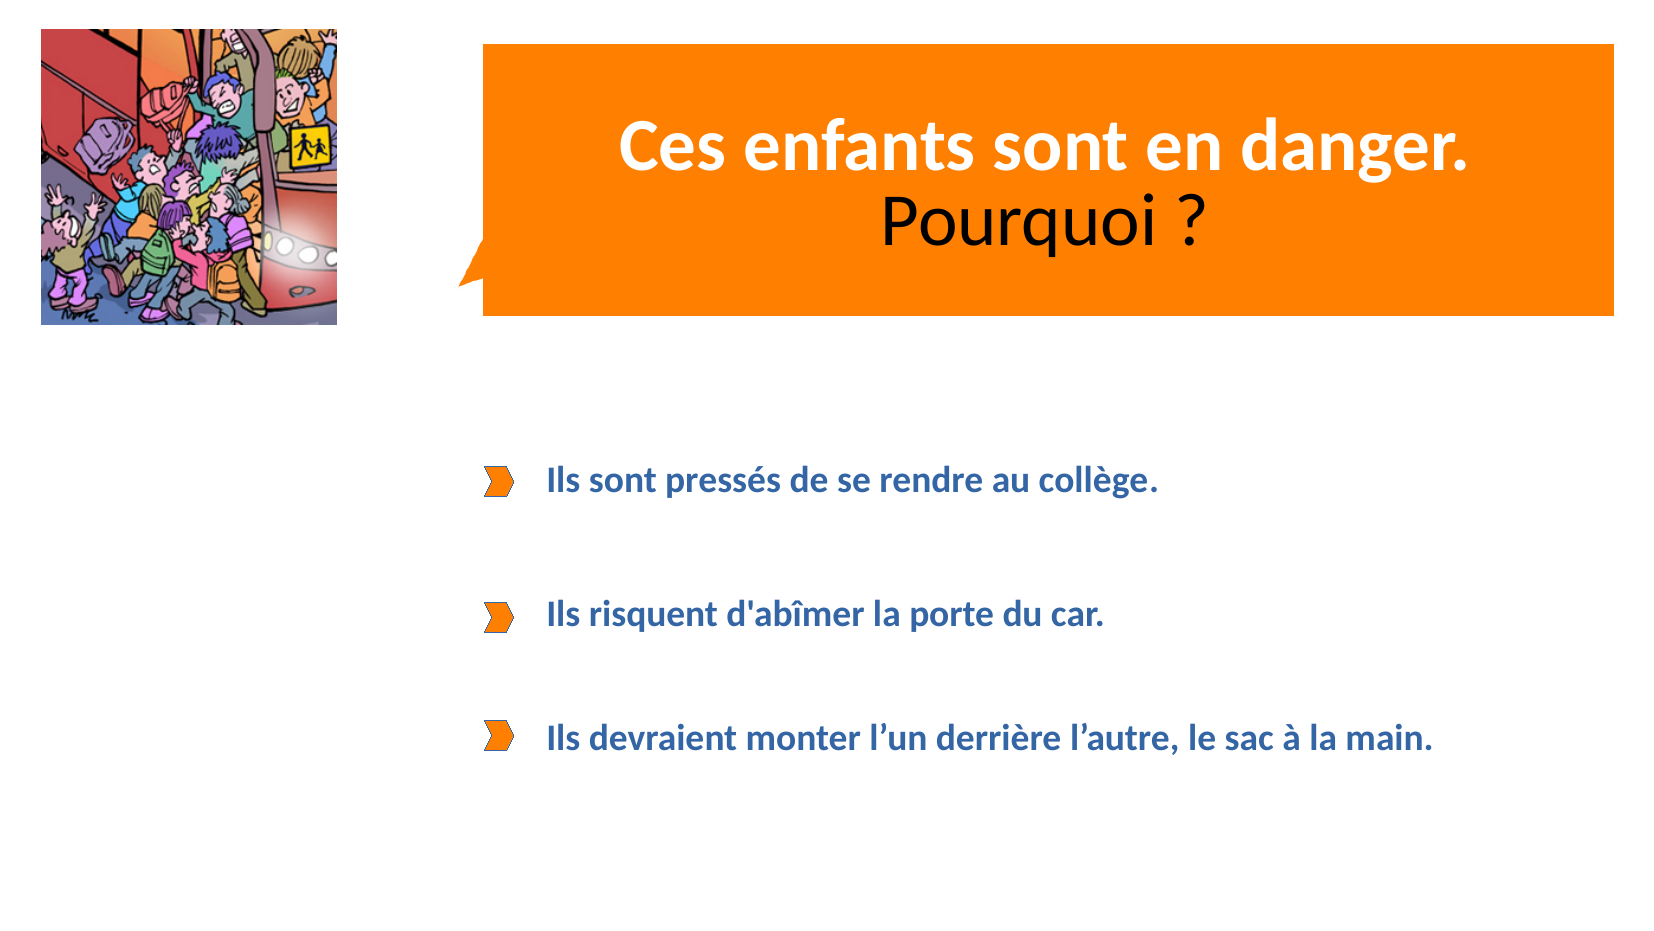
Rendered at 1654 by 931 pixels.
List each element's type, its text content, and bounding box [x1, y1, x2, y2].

text_box [484, 602, 514, 633]
text_box Ils risquent d'abîmer la porte du car. [531, 590, 1424, 644]
text_box Ces enfants sont en danger. Pourquoi ? [478, 106, 1613, 272]
text_box Ils devraient monter l’un derrière l’autre, le sac à la main. [531, 714, 1601, 768]
text_box Ils sont pressés de se rendre au collège. [531, 456, 1424, 510]
text_box [484, 466, 514, 497]
picture [5, 0, 1654, 345]
text_box [484, 720, 514, 751]
